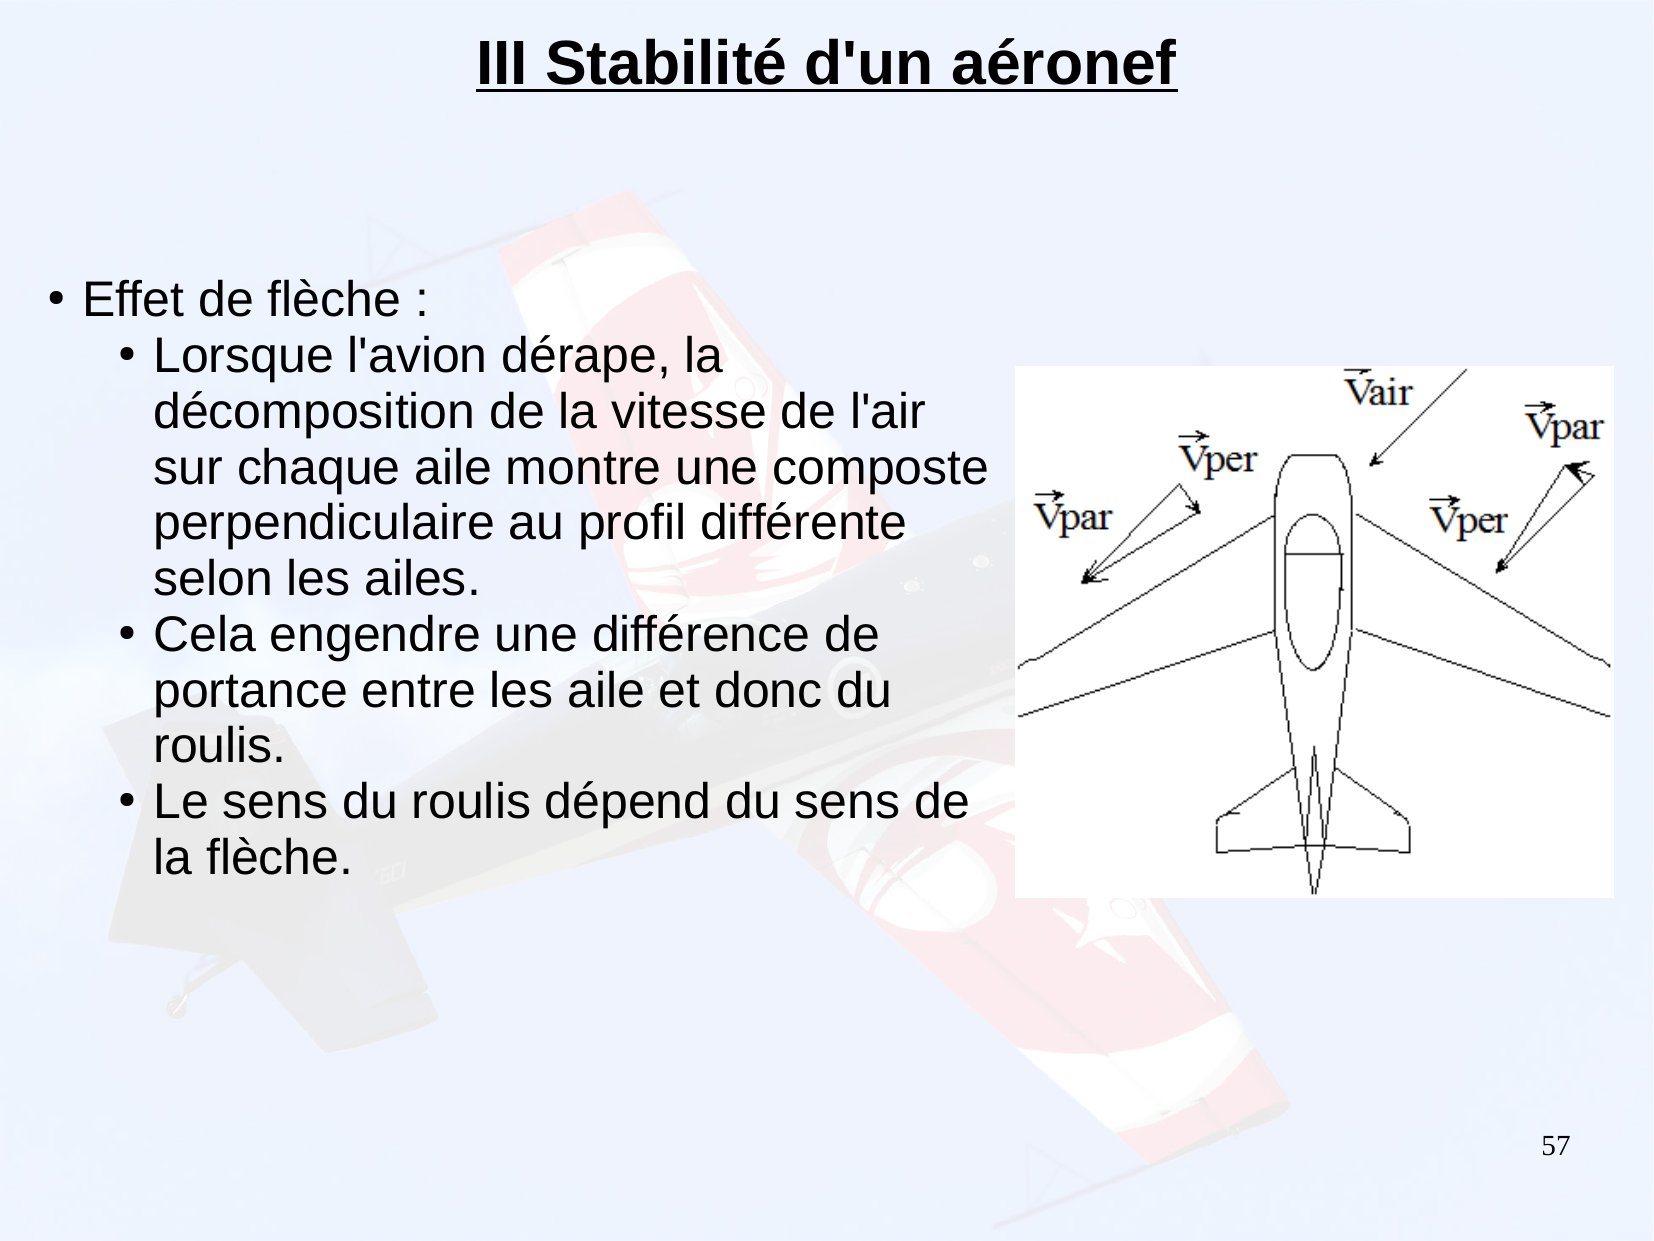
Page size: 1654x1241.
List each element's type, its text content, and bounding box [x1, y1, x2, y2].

title III Stabilité d'un aéronef [82, 11, 1571, 115]
picture [0, 0, 1654, 1241]
subtitle Effet de flèche : Lorsque l'avion dérape, la décomposition de la vitesse de l'air sur chaque aile montre une composte perpendiculaire au profil différente selon les ailes. Cela engendre une différence de portance entre les aile et donc du roulis. Le sens du roulis dépend du sens de la flèche. [47, 271, 1004, 1116]
